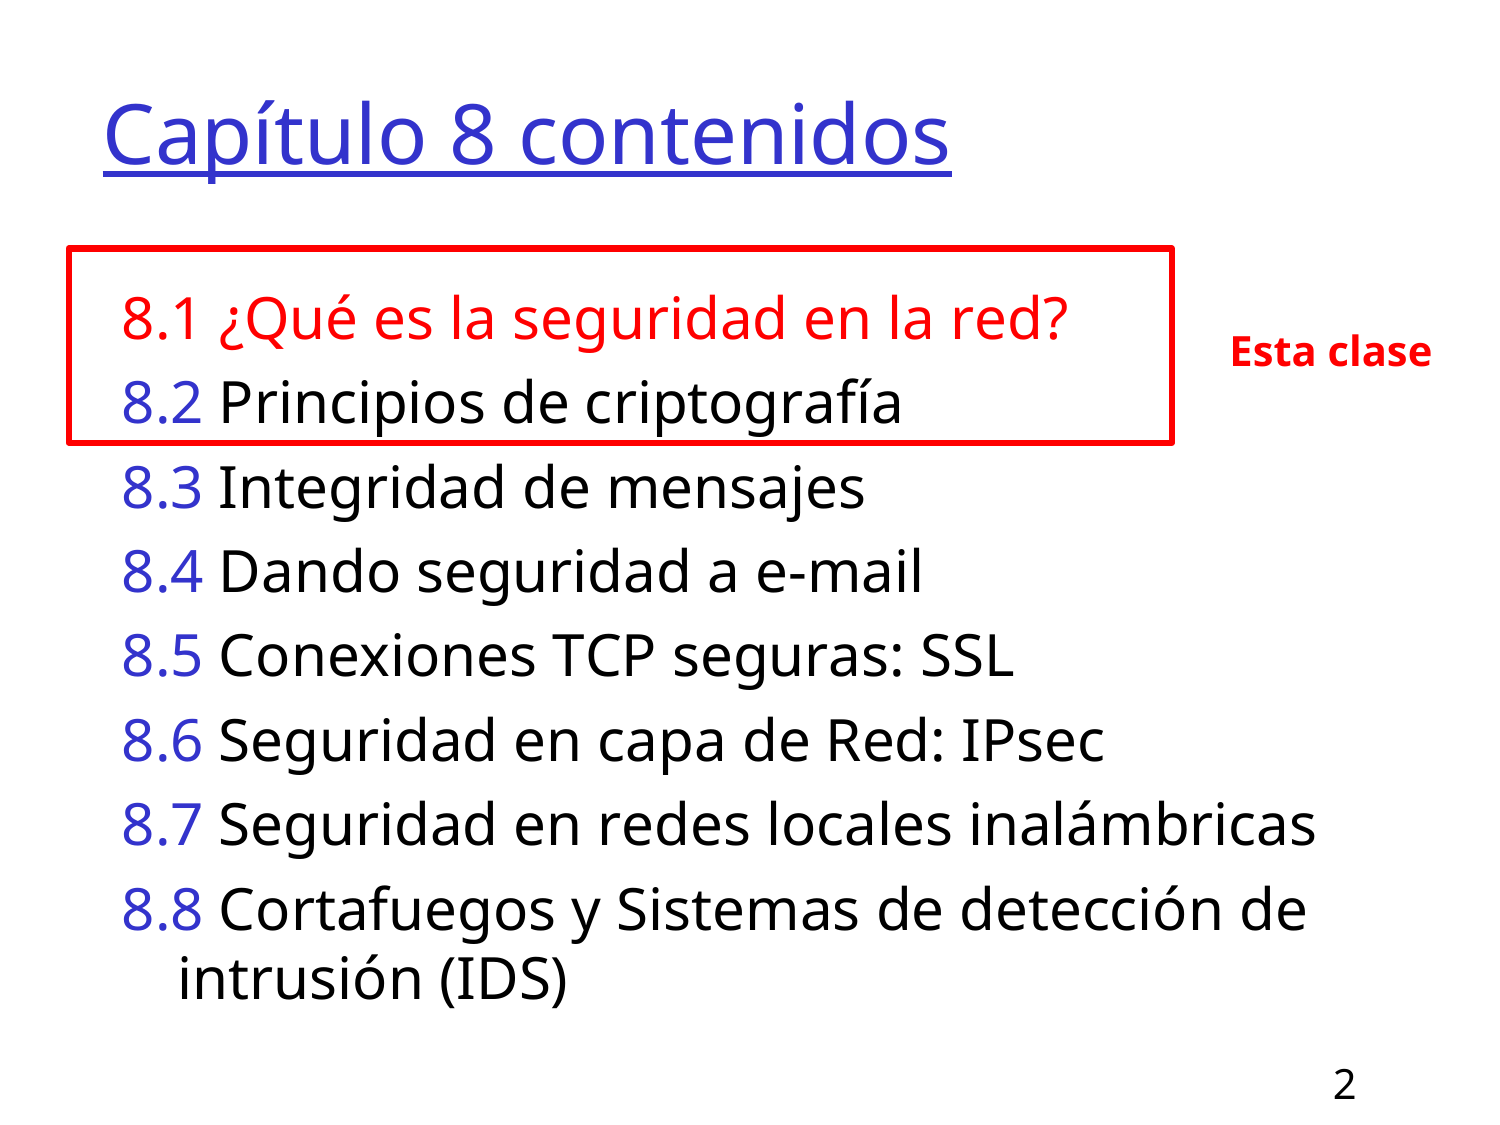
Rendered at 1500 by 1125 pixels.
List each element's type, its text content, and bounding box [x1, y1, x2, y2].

title Capítulo 8 contenidos [87, 37, 1363, 225]
text_box Esta clase [1214, 317, 1481, 383]
list 8.1 ¿Qué es la seguridad en la red? 8.2 Principios de criptografía 8.3 Integridad de mensajes 8.4 Dando seguridad a e-mail 8.5 Conexiones TCP seguras: SSL 8.6 Seguridad en capa de Red: IPsec 8.7 Seguridad en redes locales inalámbricas 8.8 Cortafuegos y Sistemas de detección de intrusión (IDS) [106, 273, 1382, 1037]
list 8.1 ¿Qué es la seguridad en la red? 8.2 Principios de criptografía 8.3 Integridad de mensajes 8.4 Dando seguridad a e-mail 8.5 Conexiones TCP seguras: SSL 8.6 Seguridad en capa de Red: IPsec 8.7 Seguridad en redes locales inalámbricas 8.8 Cortafuegos y Sistemas de detección de intrusión (IDS) [106, 273, 1169, 440]
